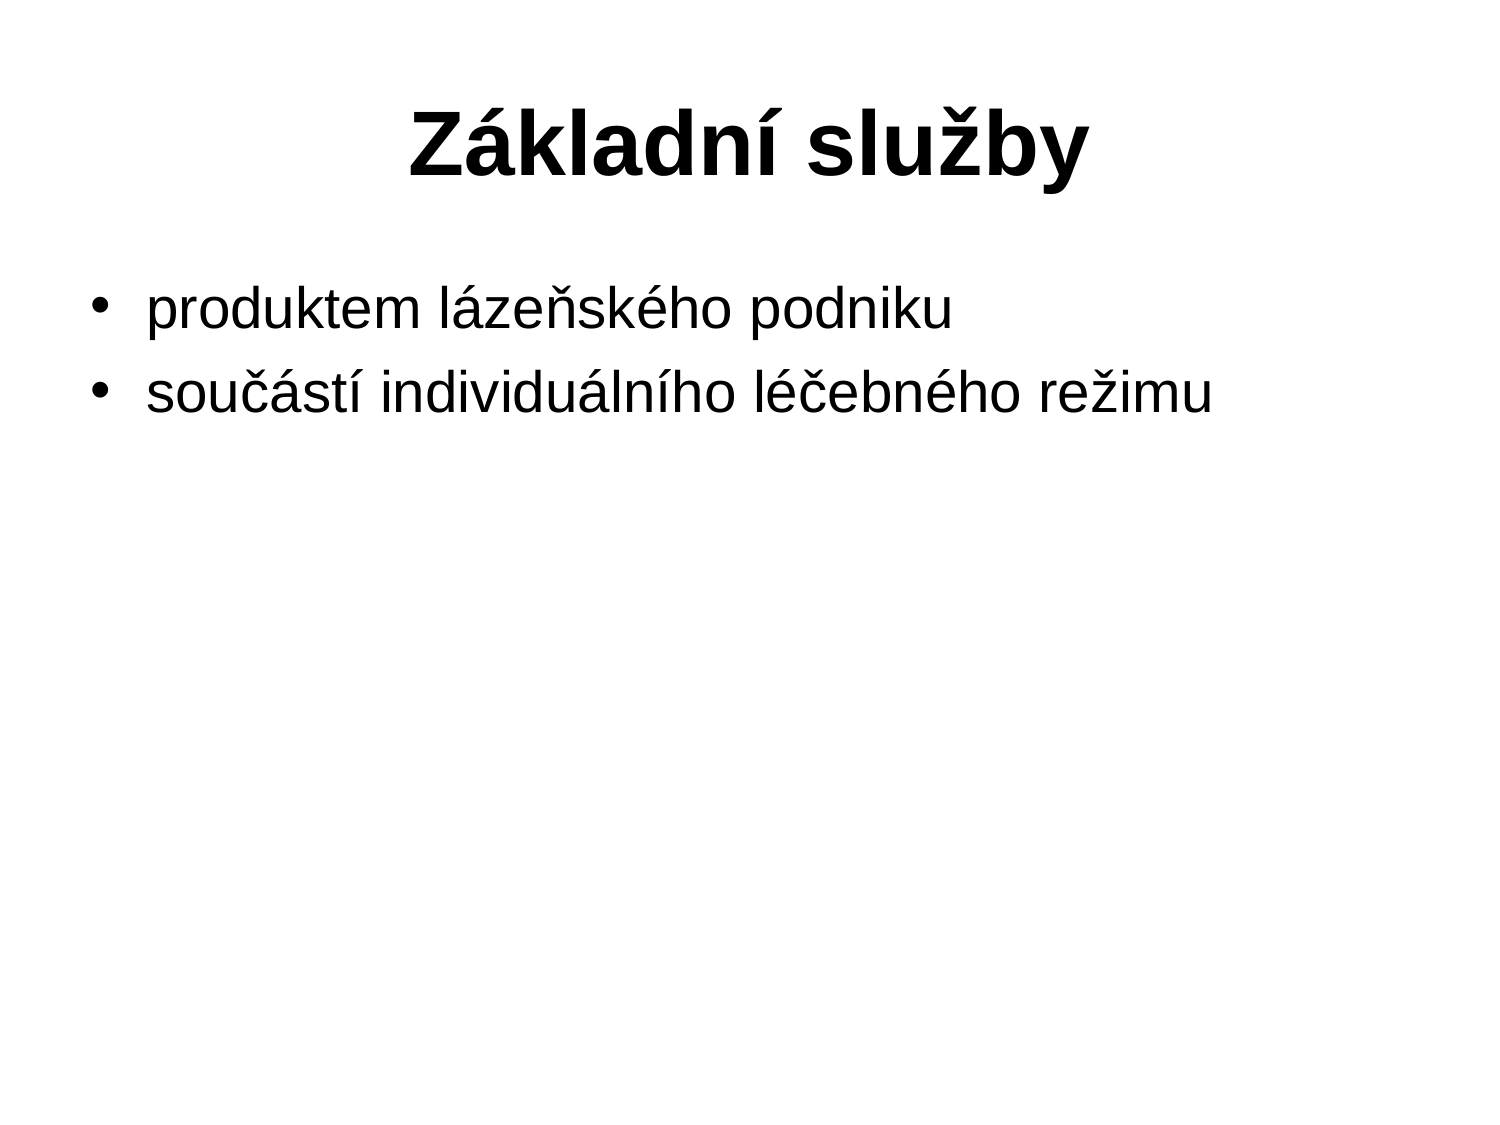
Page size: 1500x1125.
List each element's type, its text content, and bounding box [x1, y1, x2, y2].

title Základní služby [75, 45, 1426, 233]
list produktem lázeňského podniku součástí individuálního léčebného režimu [75, 262, 1426, 1006]
